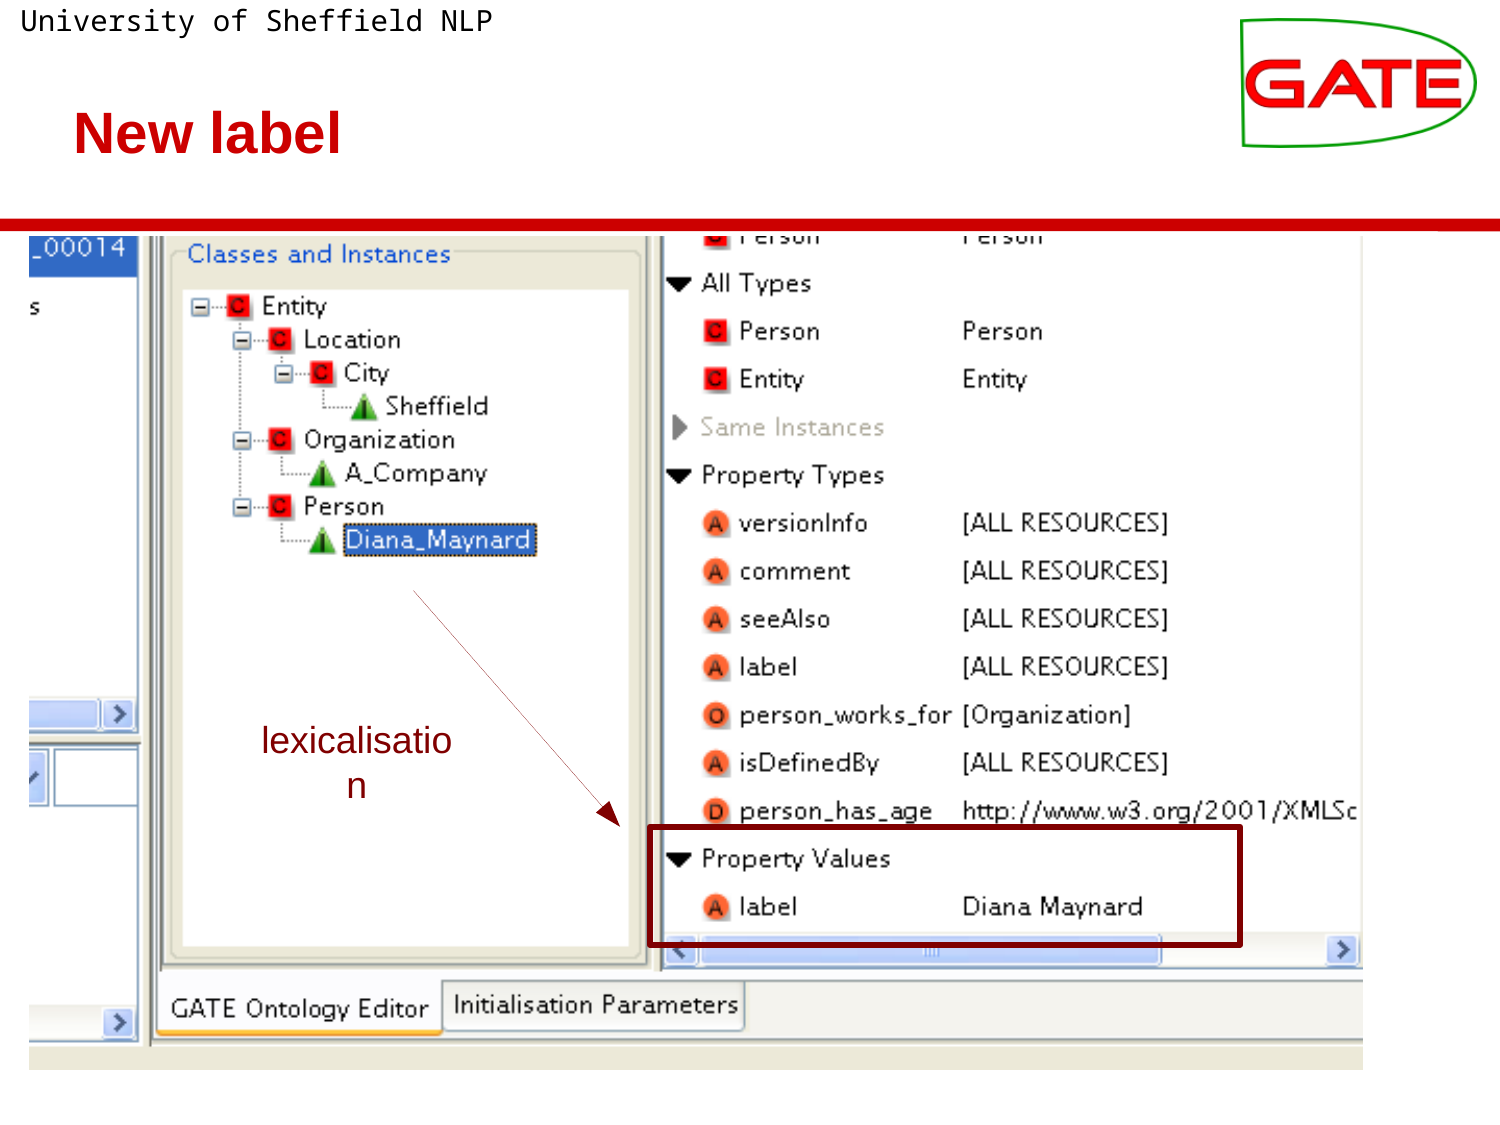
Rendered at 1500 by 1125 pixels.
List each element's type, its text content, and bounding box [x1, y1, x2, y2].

title New label [59, 29, 1298, 236]
text_box lexicalisation [236, 708, 478, 769]
picture [1240, 18, 1477, 148]
picture [29, 236, 1363, 1070]
